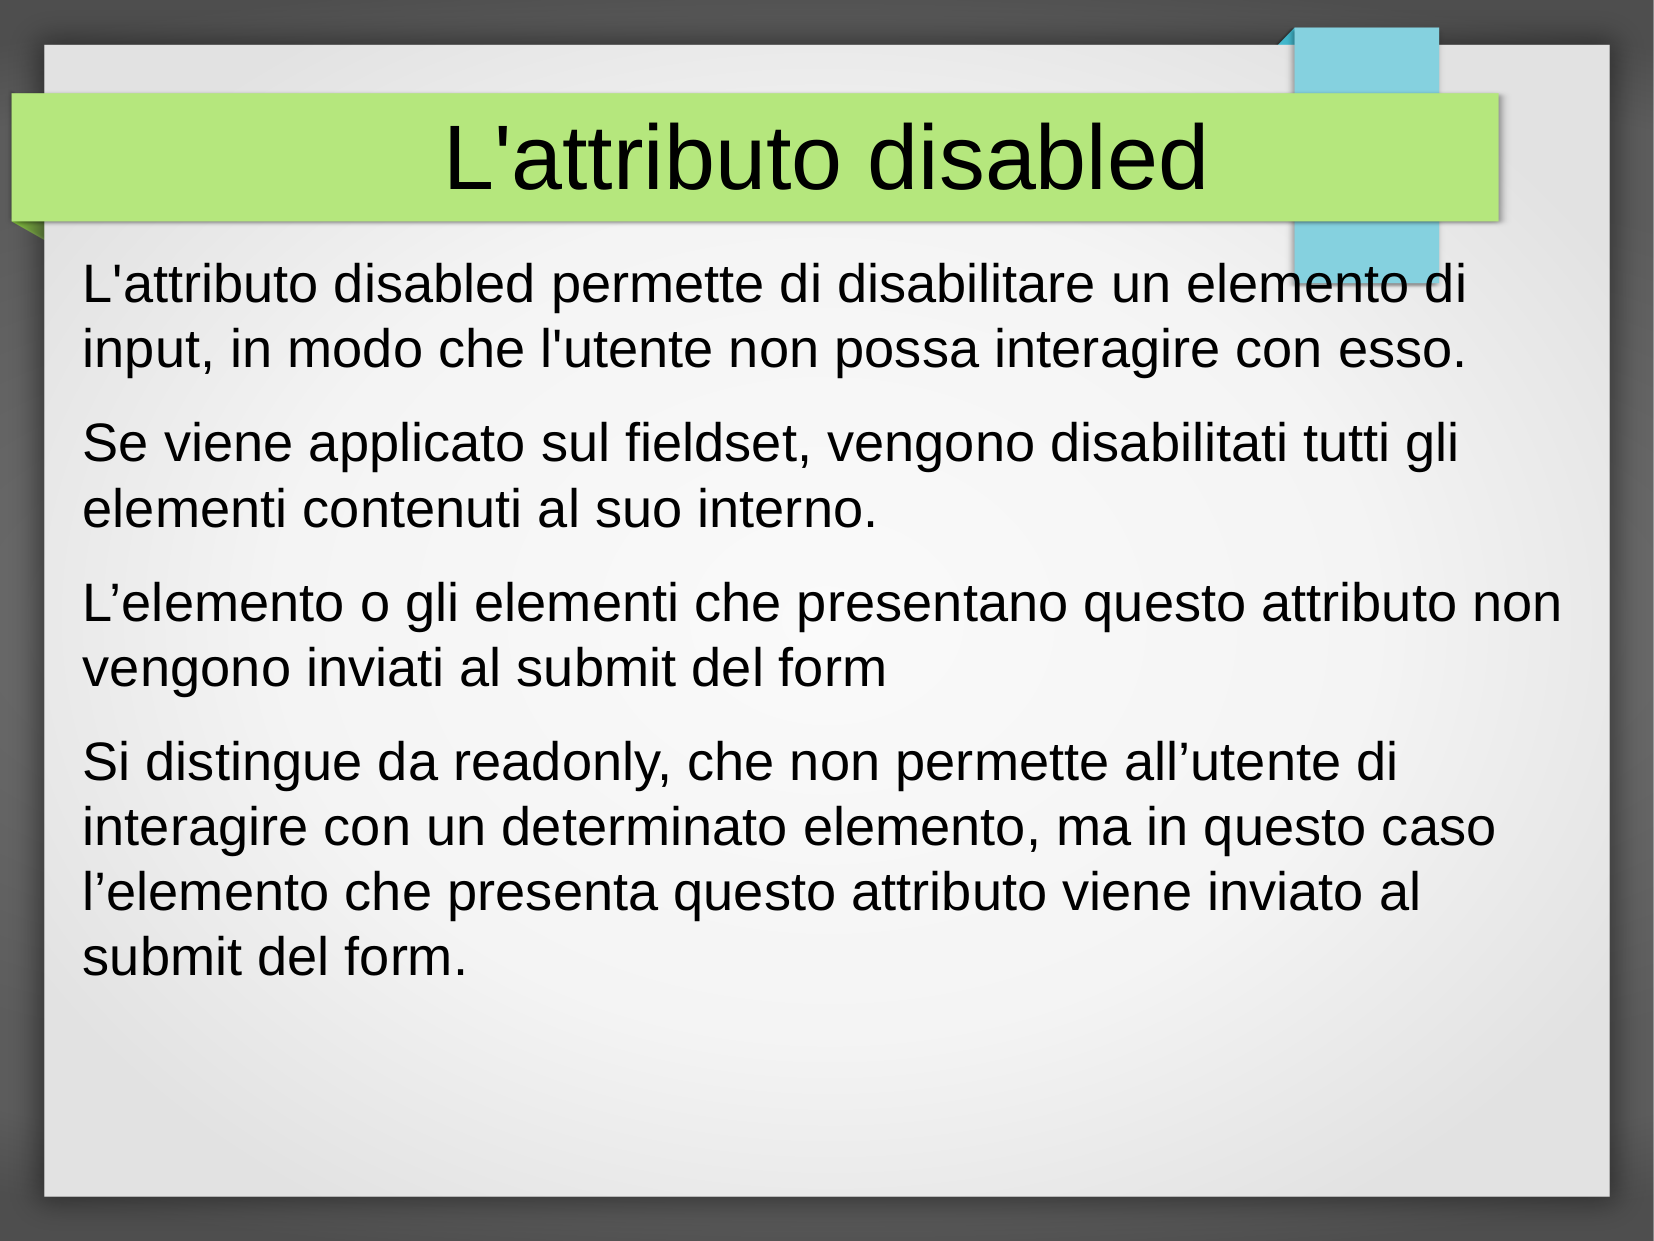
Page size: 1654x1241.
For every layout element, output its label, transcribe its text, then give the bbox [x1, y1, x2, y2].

list L'attributo disabled permette di disabilitare un elemento di input, in modo che l'utente non possa interagire con esso. Se viene applicato sul fieldset, vengono disabilitati tutti gli elementi contenuti al suo interno. L’elemento o gli elementi che presentano questo attributo non vengono inviati al submit del form Si distingue da readonly, che non permette all’utente di interagire con un determinato elemento, ma in questo caso l’elemento che presenta questo attributo viene inviato al submit del form. [82, 248, 1571, 1170]
picture [0, 0, 1654, 1241]
title L'attributo disabled [82, 49, 1571, 248]
